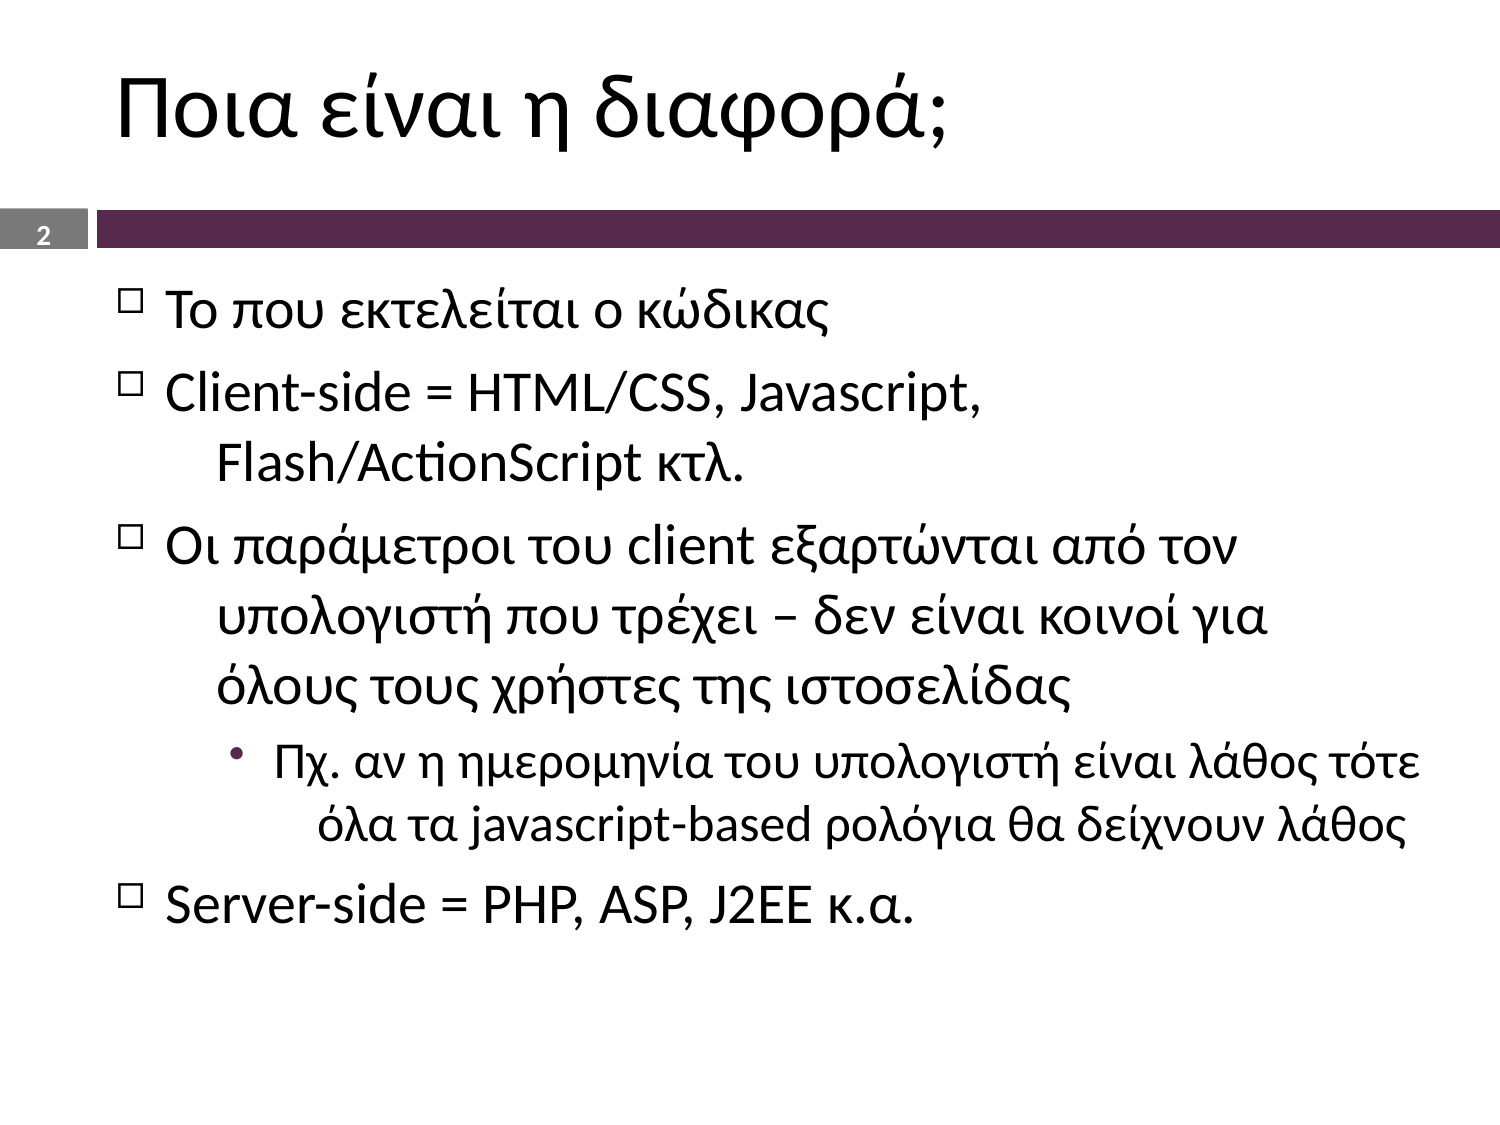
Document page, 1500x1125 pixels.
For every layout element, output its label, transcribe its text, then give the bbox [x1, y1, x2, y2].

text_box [0, 208, 88, 249]
title Ποια είναι η διαφορά; [100, 19, 1438, 182]
list Το που εκτελείται ο κώδικας Client-side = HTML/CSS, Javascript, Flash/ActionScript κτλ. Οι παράμετροι του client εξαρτώνται από τον υπολογιστή που τρέχει – δεν είναι κοινοί για όλους τους χρήστες της ιστοσελίδας Πχ. αν η ημερομηνία του υπολογιστή είναι λάθος τότε όλα τα javascript-based ρολόγια θα δείχνουν λάθος Server-side = PHP, ASP, J2EE κ.α. [100, 262, 1438, 1000]
